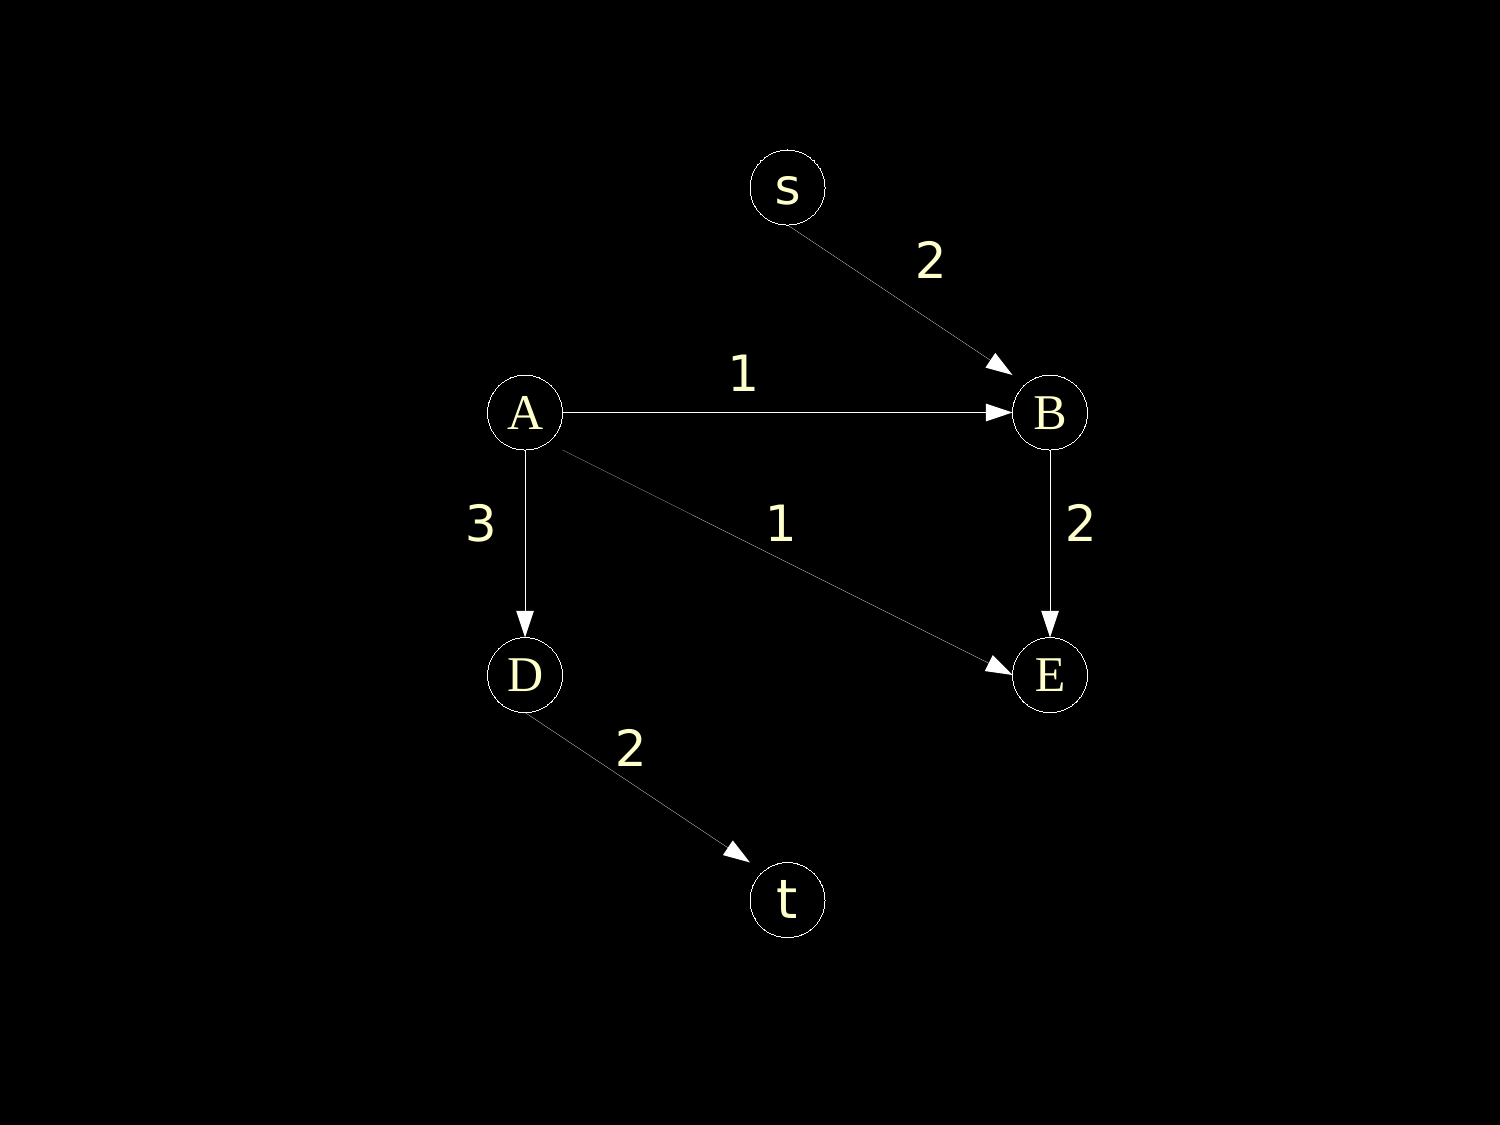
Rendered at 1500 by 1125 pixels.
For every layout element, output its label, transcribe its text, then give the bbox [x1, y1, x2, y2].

text_box D [487, 637, 563, 713]
text_box t [750, 862, 826, 938]
text_box 2 [600, 712, 676, 788]
text_box 1 [712, 337, 788, 413]
text_box B [1012, 375, 1088, 451]
text_box s [750, 149, 826, 226]
text_box E [1012, 637, 1088, 713]
text_box 3 [450, 487, 526, 563]
text_box 2 [900, 224, 976, 300]
text_box 2 [1050, 487, 1126, 563]
text_box A [487, 375, 563, 451]
text_box 1 [750, 487, 826, 563]
